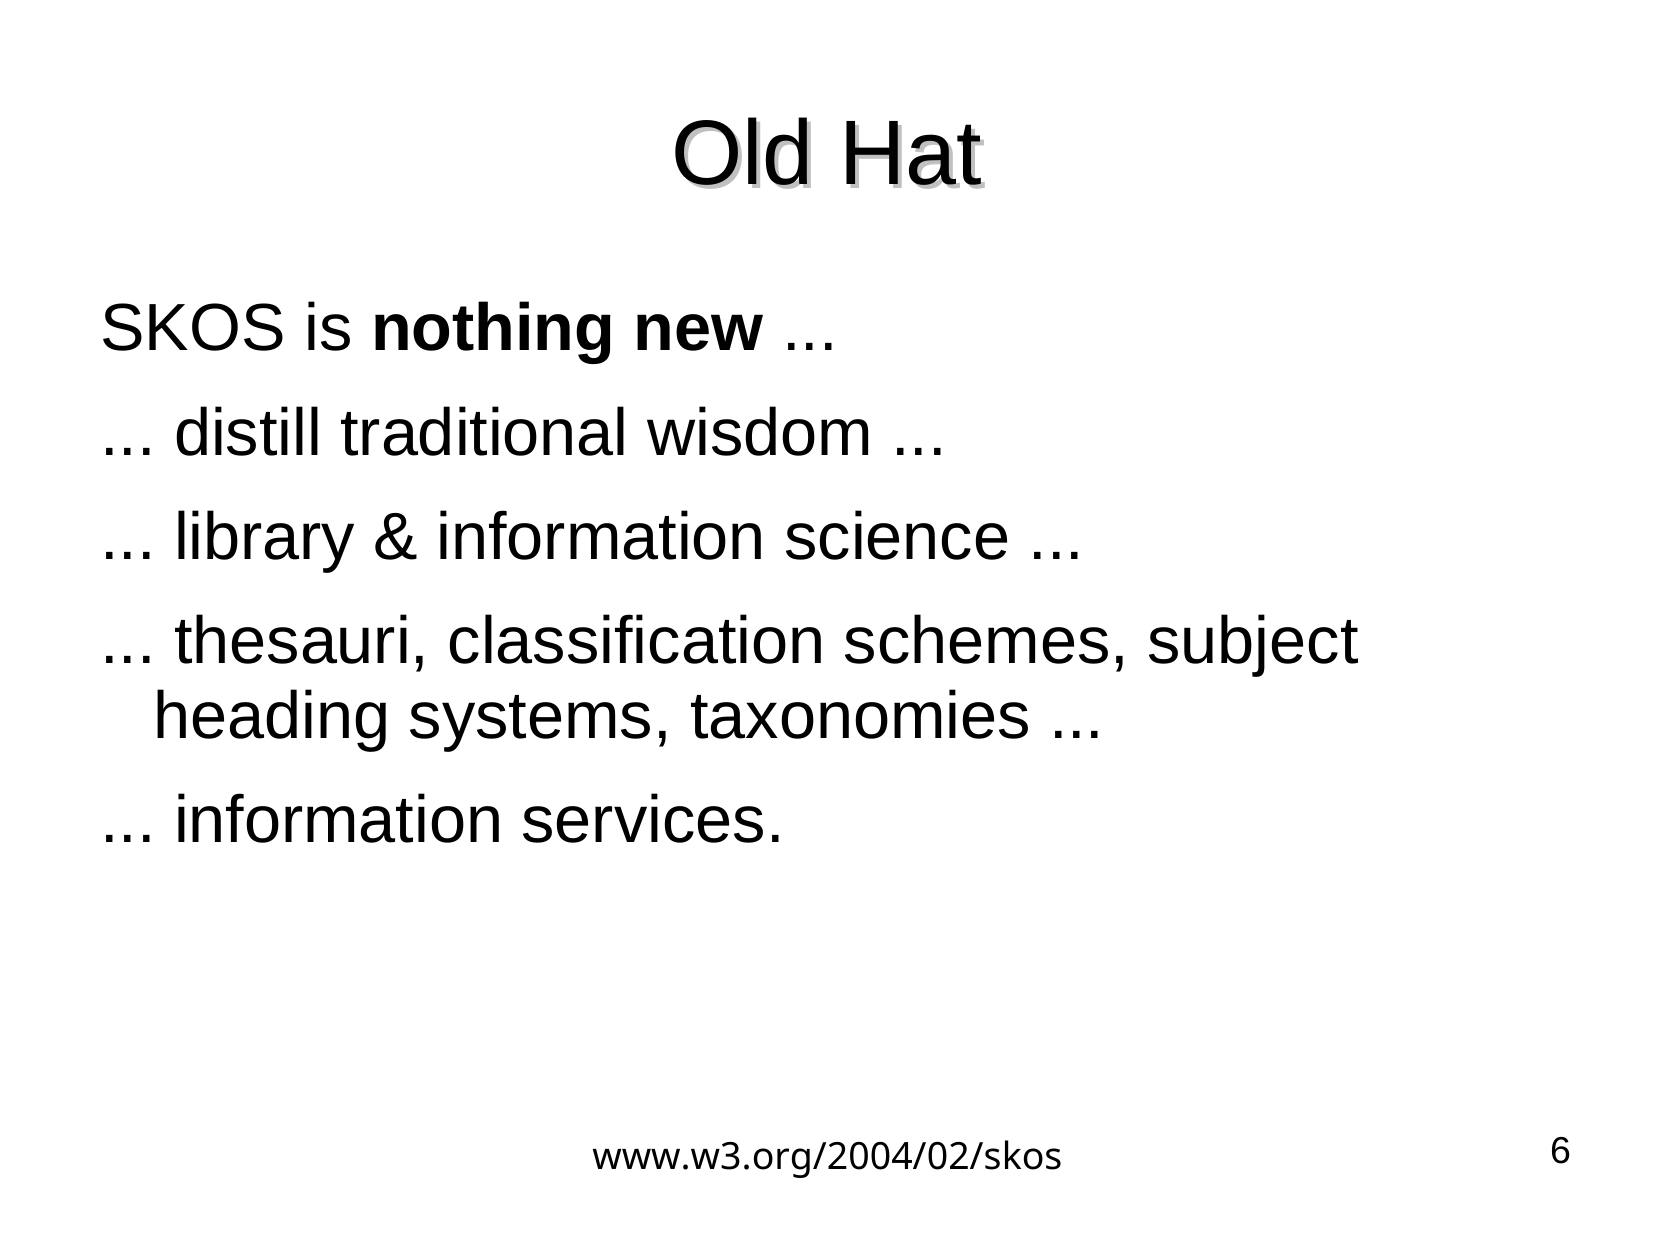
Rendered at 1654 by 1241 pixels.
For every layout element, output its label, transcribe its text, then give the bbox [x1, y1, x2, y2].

list SKOS is nothing new ... ... distill traditional wisdom ... ... library & information science ... ... thesauri, classification schemes, subject heading systems, taxonomies ... ... information services. [82, 290, 1571, 1109]
title Old Hat [82, 49, 1571, 257]
